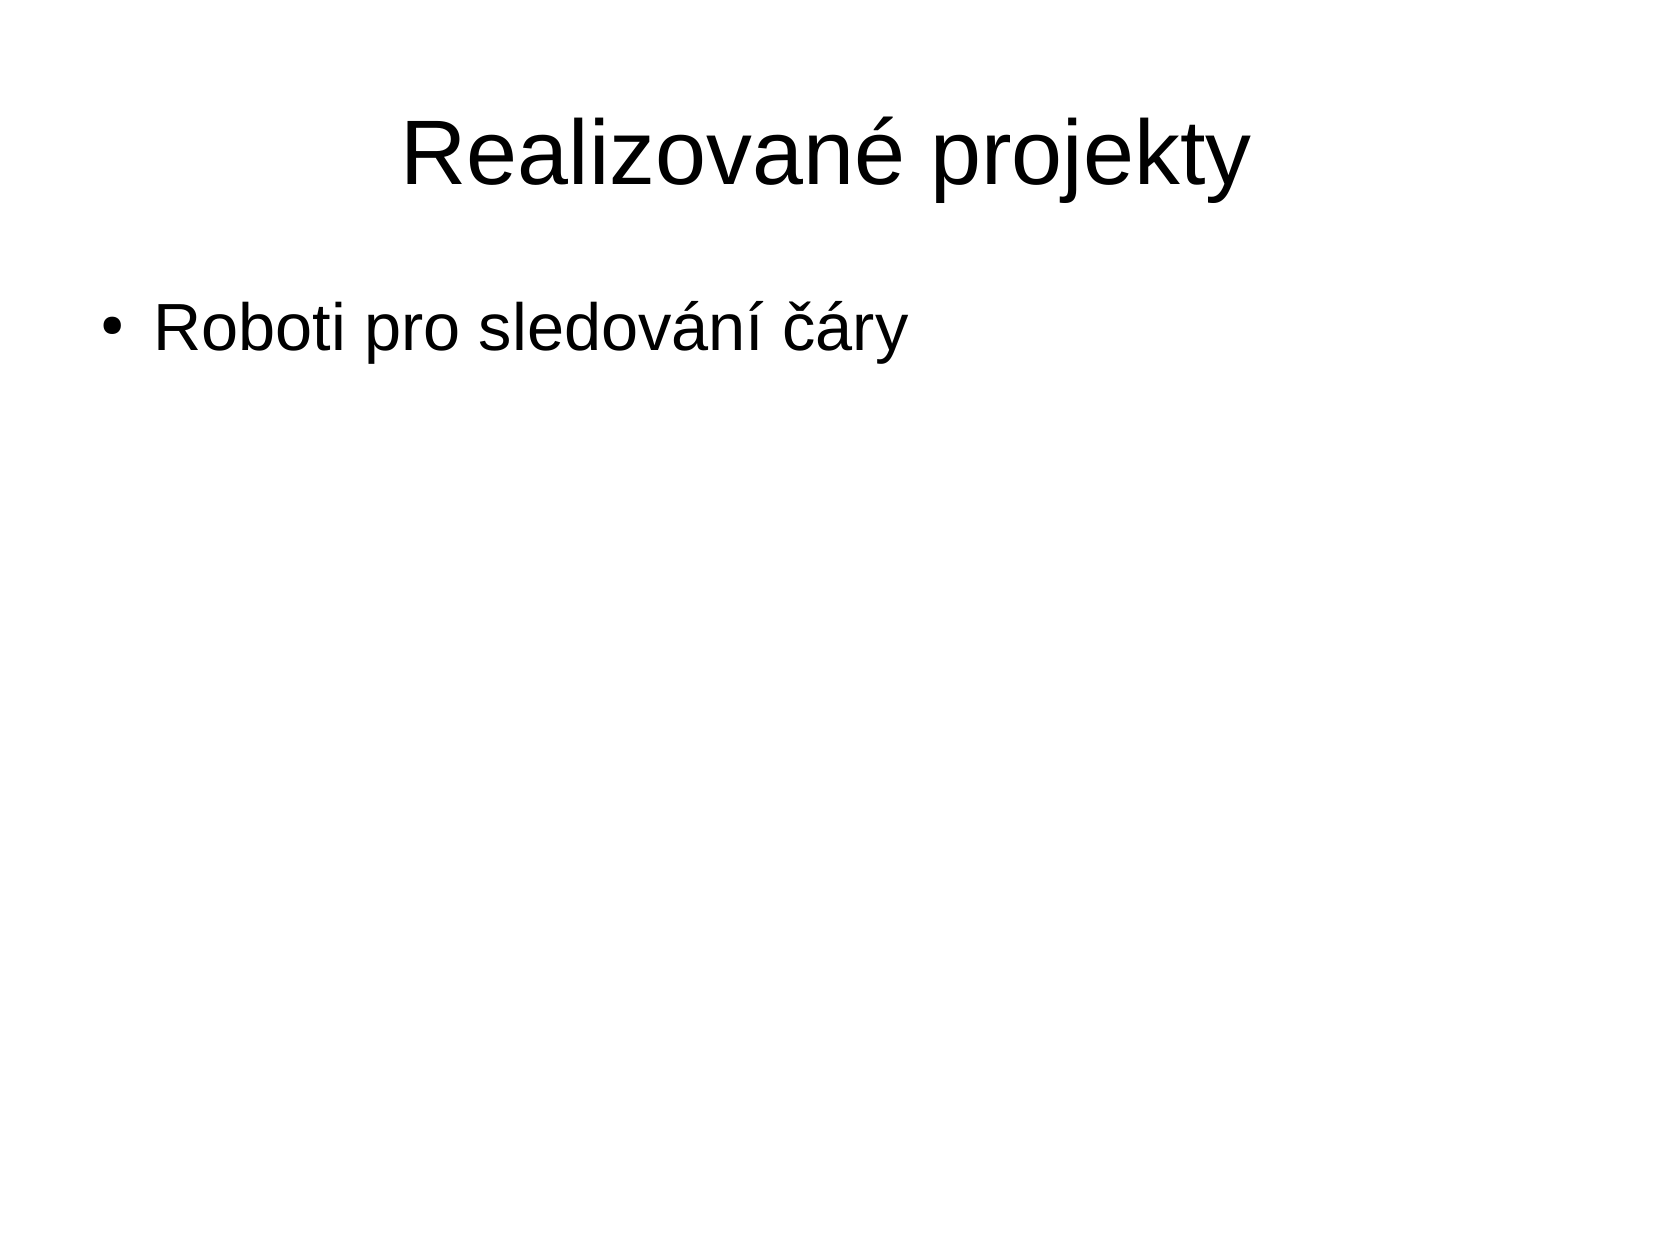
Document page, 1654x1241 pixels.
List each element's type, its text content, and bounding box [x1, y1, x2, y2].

title Realizované projekty [82, 49, 1571, 257]
list Roboti pro sledování čáry [82, 290, 1571, 1109]
